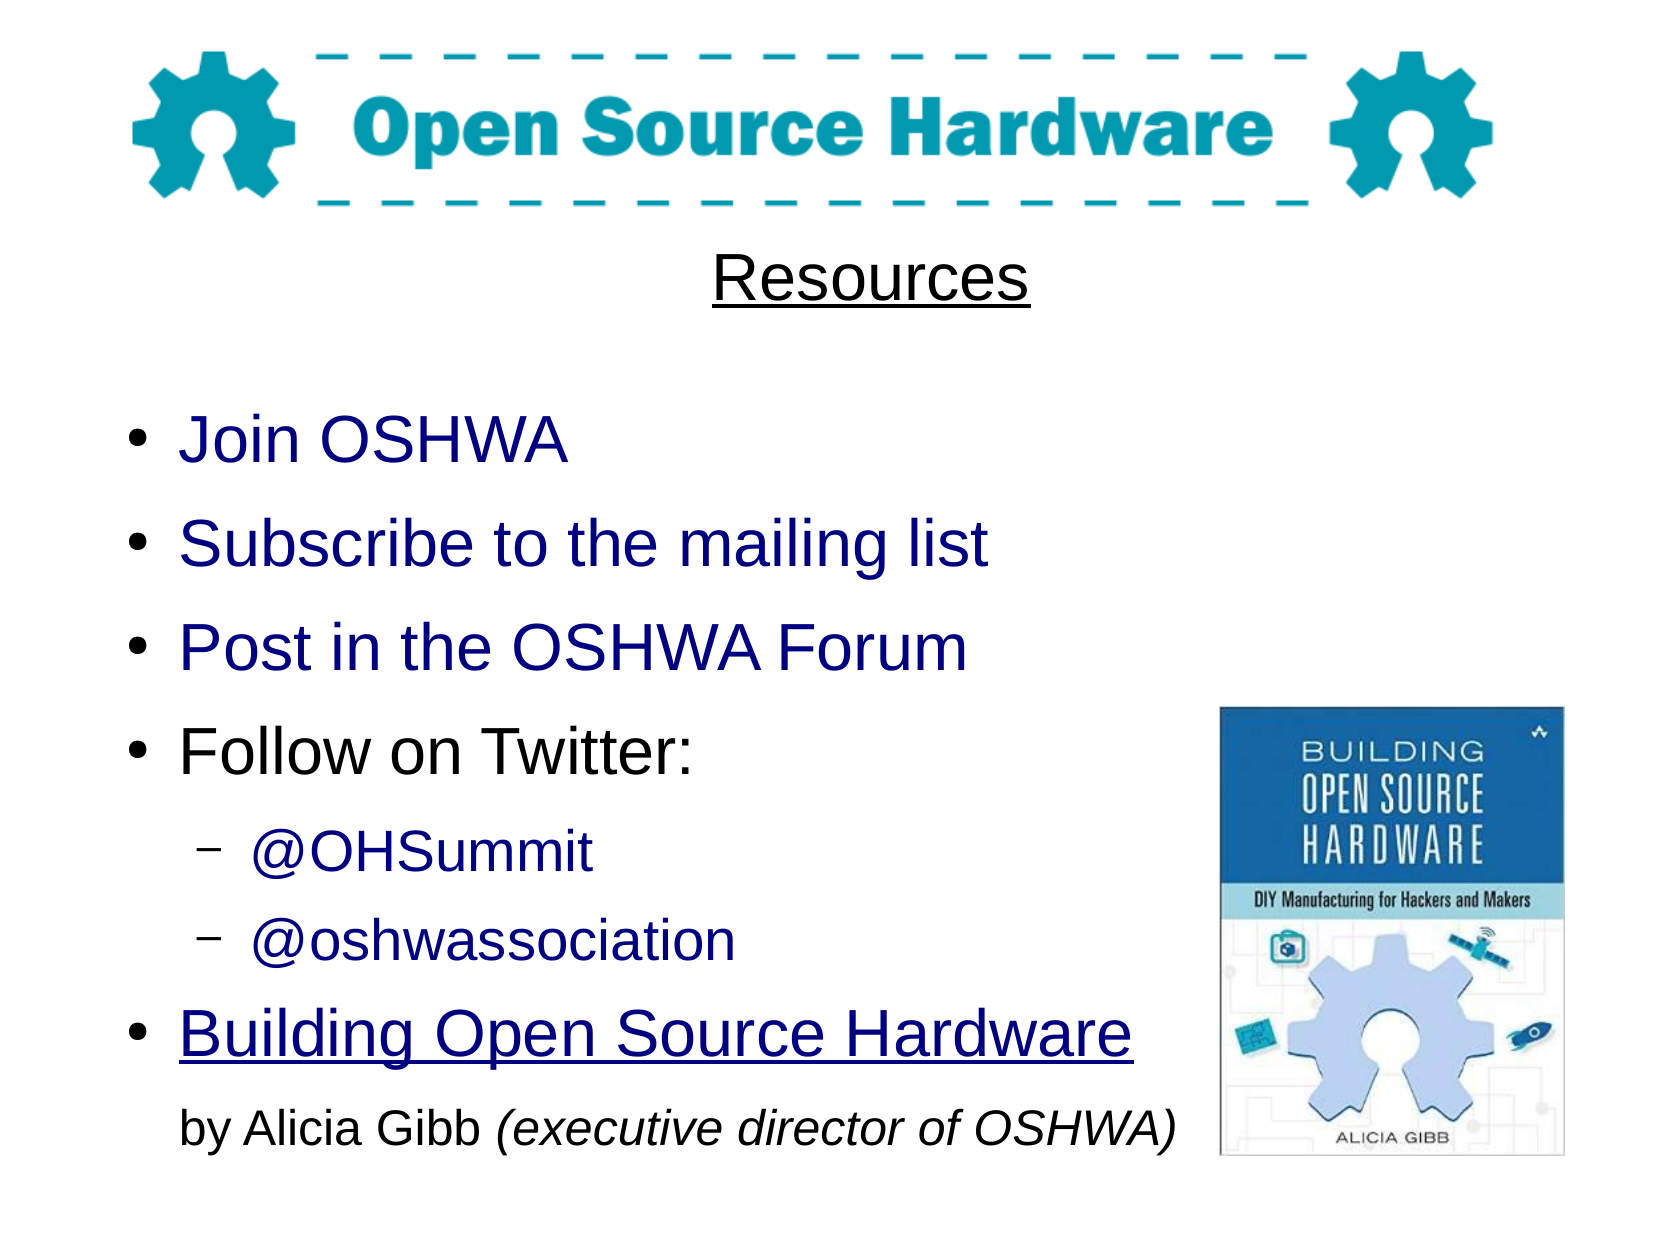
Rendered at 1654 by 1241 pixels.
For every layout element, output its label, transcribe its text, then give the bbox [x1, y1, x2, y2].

list Resources Join OSHWA Subscribe to the mailing list Post in the OSHWA Forum Follow on Twitter: @OHSummit @oshwassociation Building Open Source Hardware by Alicia Gibb (executive director of OSHWA) [108, 239, 1564, 1241]
picture [114, 11, 1531, 241]
picture [1219, 706, 1565, 1156]
